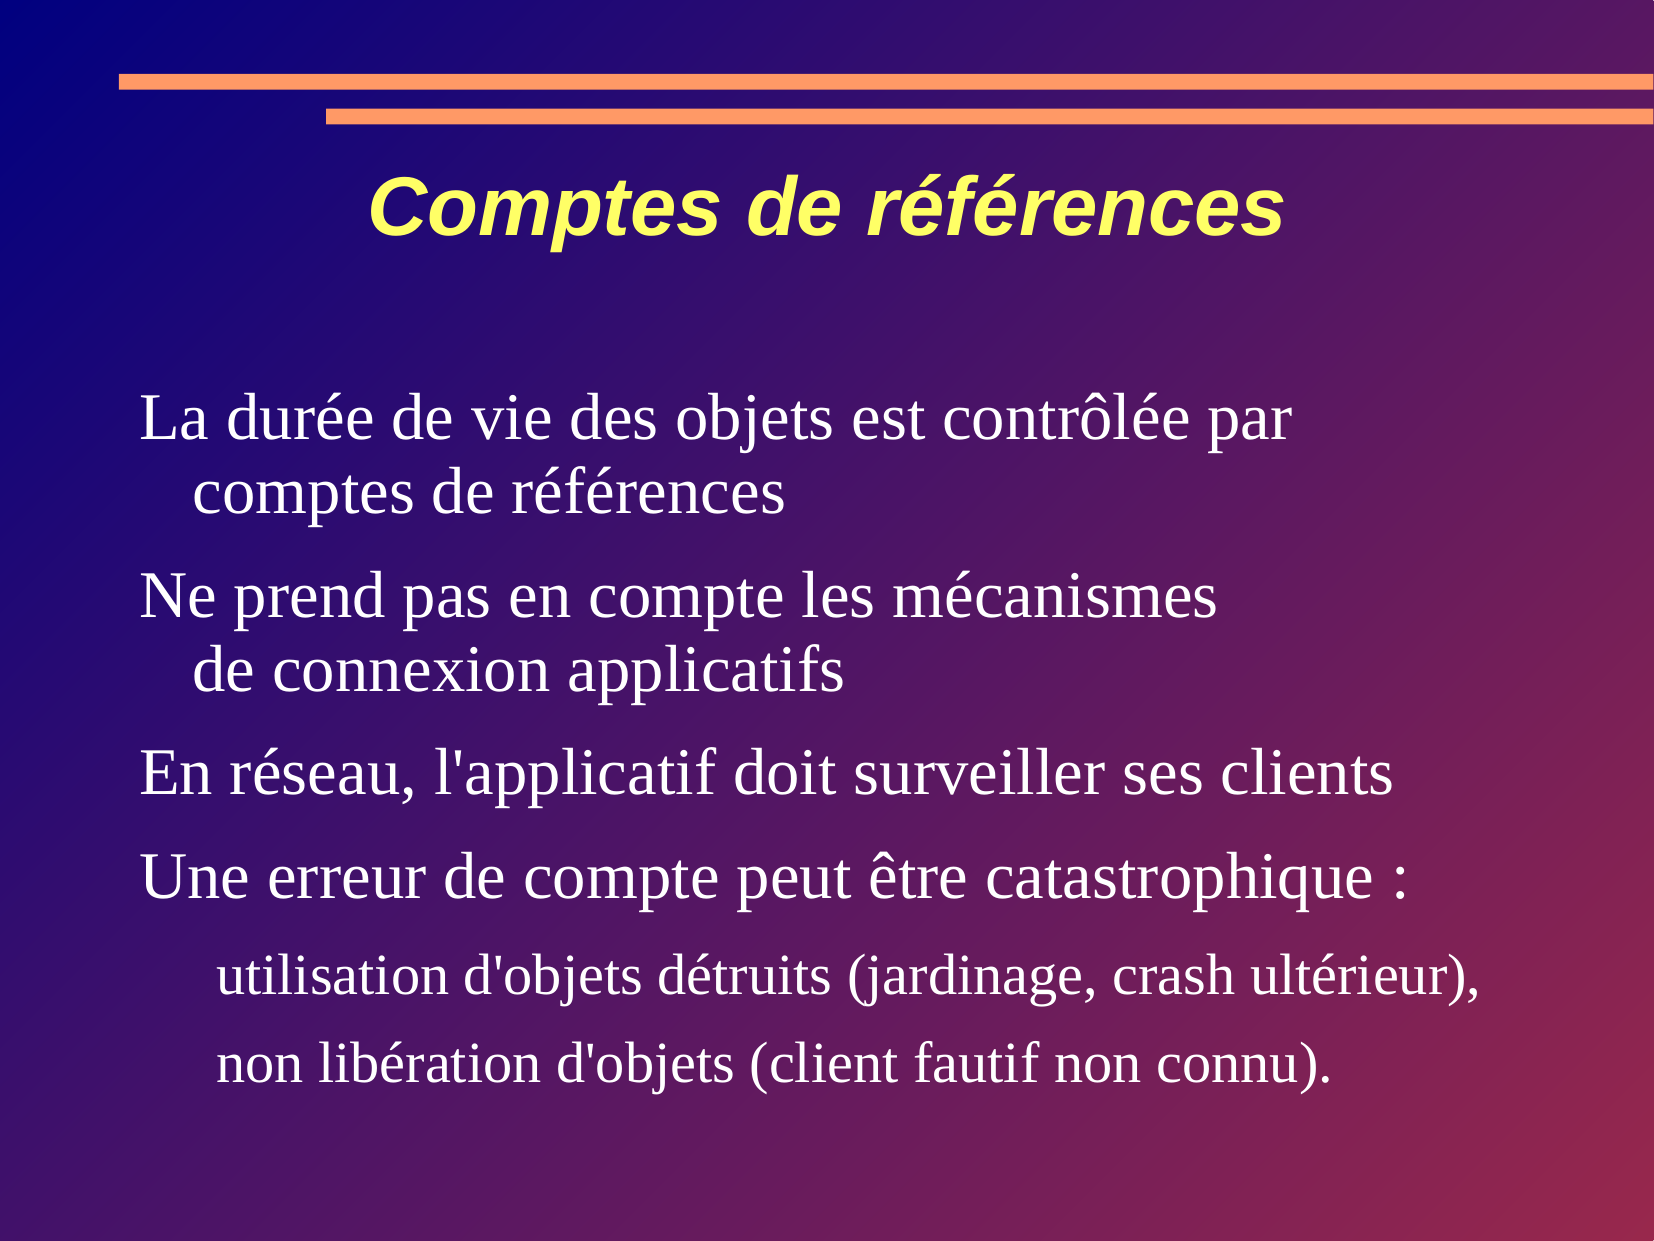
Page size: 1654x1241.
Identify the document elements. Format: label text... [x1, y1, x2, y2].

title Comptes de références [121, 102, 1534, 311]
list La durée de vie des objets est contrôlée par comptes de références Ne prend pas en compte les mécanismes de connexion applicatifs En réseau, l'applicatif doit surveiller ses clients Une erreur de compte peut être catastrophique : utilisation d'objets détruits (jardinage, crash ultérieur), non libération d'objets (client fautif non connu). [121, 380, 1534, 1160]
